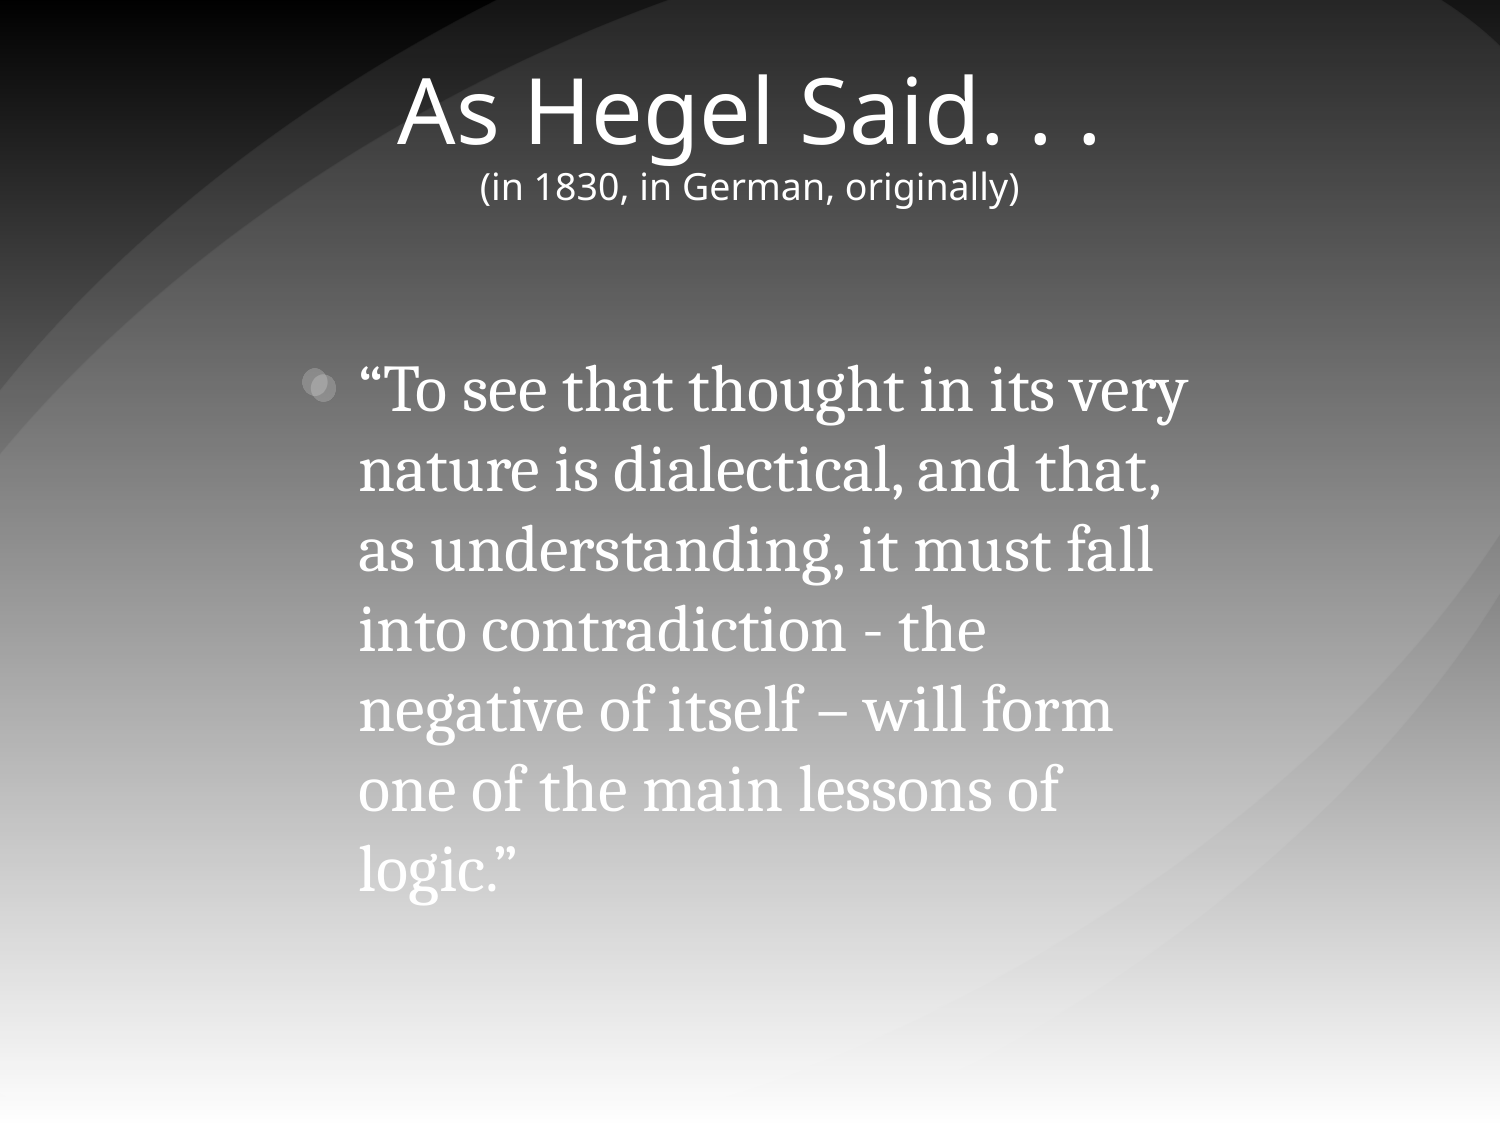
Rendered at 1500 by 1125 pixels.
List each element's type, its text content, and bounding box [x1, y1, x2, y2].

title As Hegel Said. . . (in 1830, in German, originally) [283, 45, 1216, 288]
picture [0, 0, 1500, 1125]
list “To see that thought in its very nature is dialectical, and that, as understanding, it must fall into contradiction - the negative of itself – will form one of the main lessons of logic.” [287, 337, 1213, 975]
